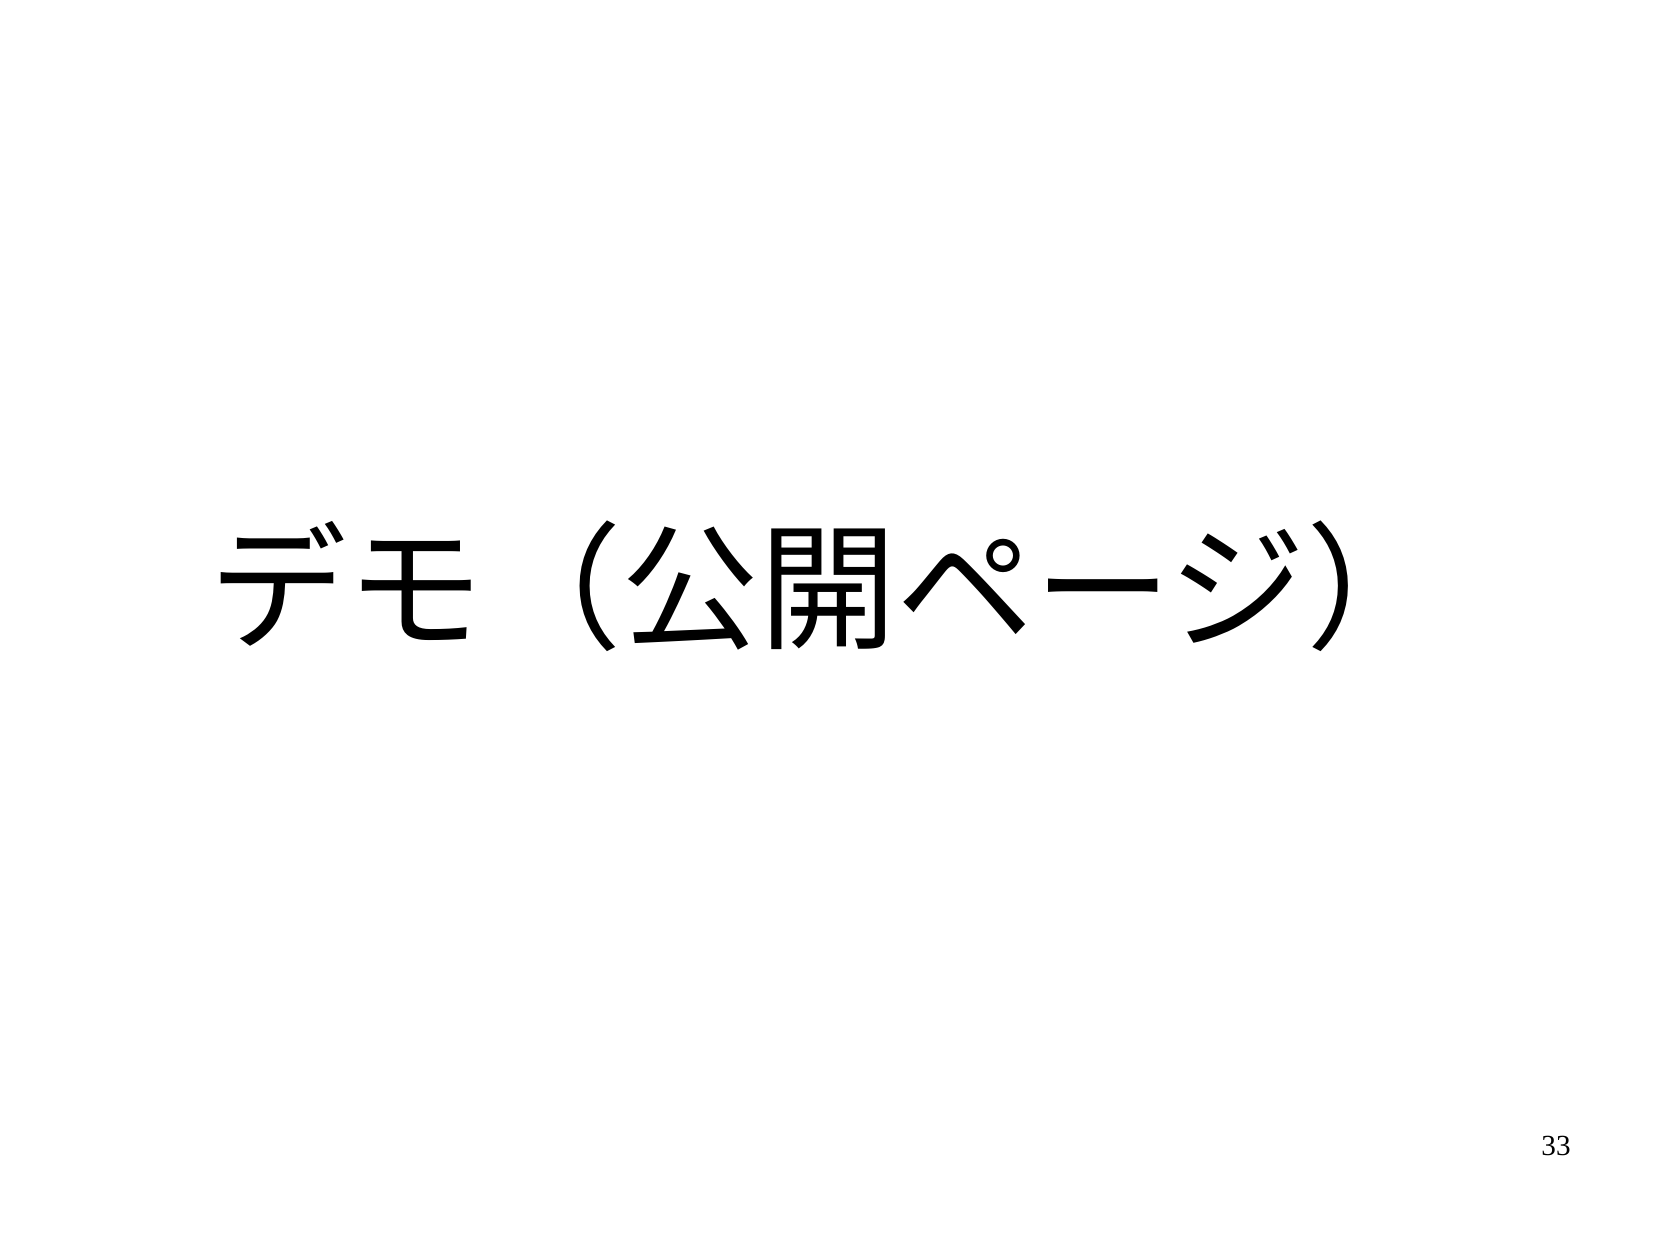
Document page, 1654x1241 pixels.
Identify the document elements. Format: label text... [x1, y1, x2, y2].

subtitle デモ（公開ページ） [82, 56, 1571, 1102]
